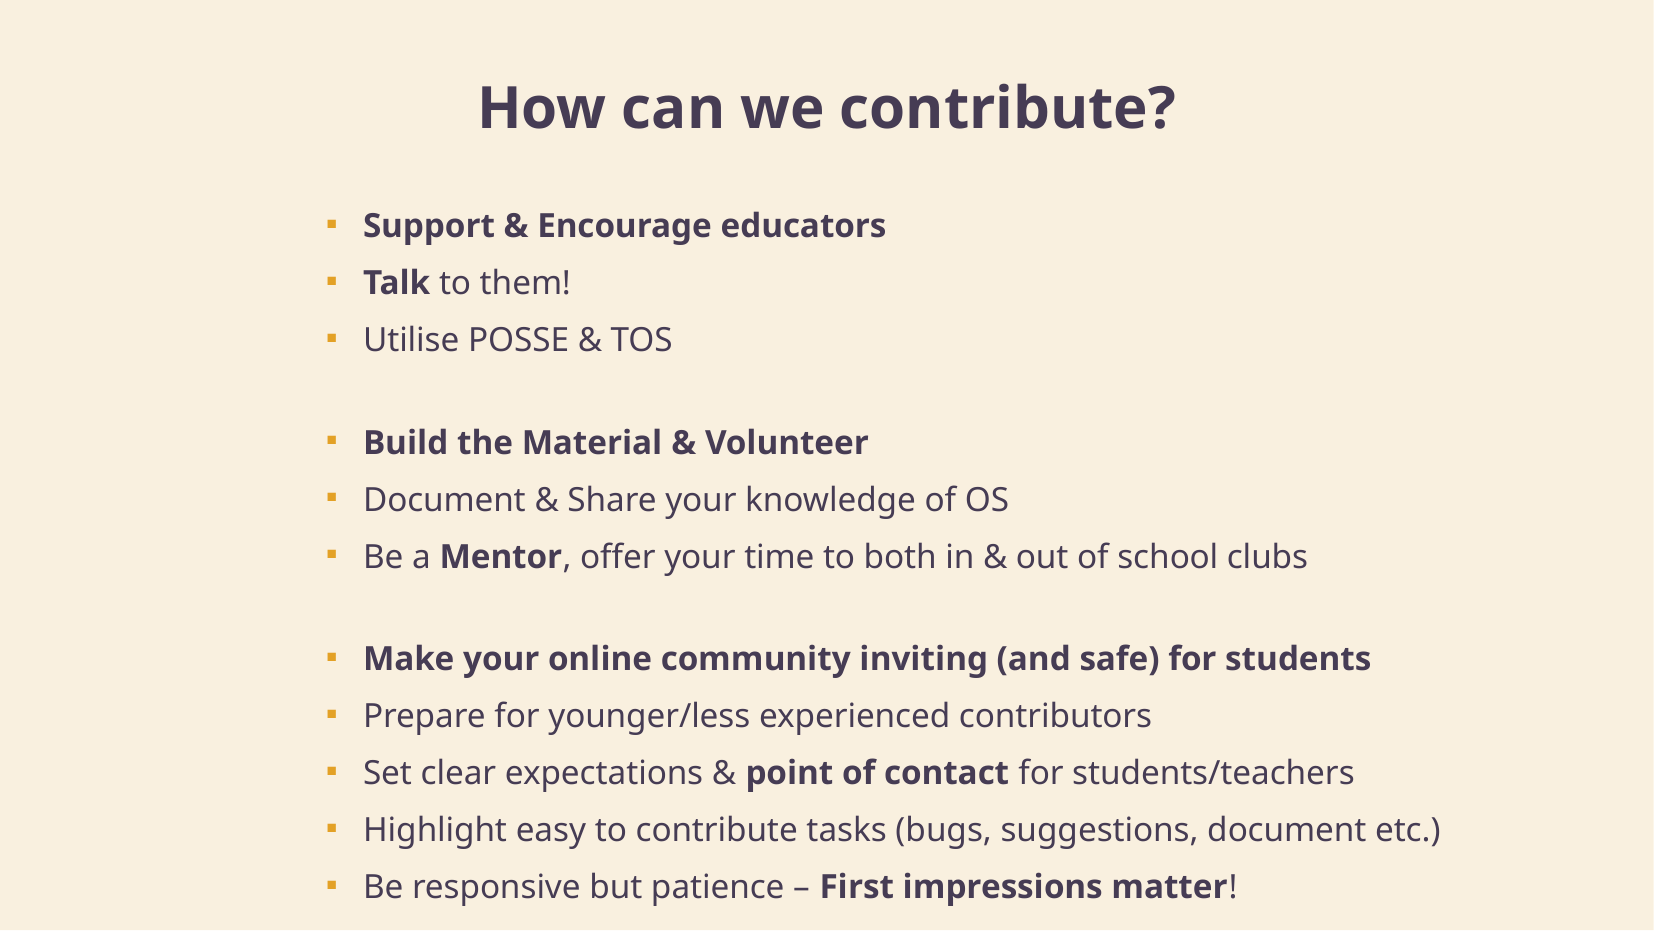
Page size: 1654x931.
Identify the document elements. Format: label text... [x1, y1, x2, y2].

text_box How can we contribute? [171, 59, 1483, 204]
text_box Support & Encourage educators Talk to them! Utilise POSSE & TOS Build the Material & Volunteer Document & Share your knowledge of OS Be a Mentor, offer your time to both in & out of school clubs Make your online community inviting (and safe) for students Prepare for younger/less experienced contributors Set clear expectations & point of contact for students/teachers Highlight easy to contribute tasks (bugs, suggestions, document etc.) Be responsive but patience – First impressions matter! [312, 194, 1625, 867]
